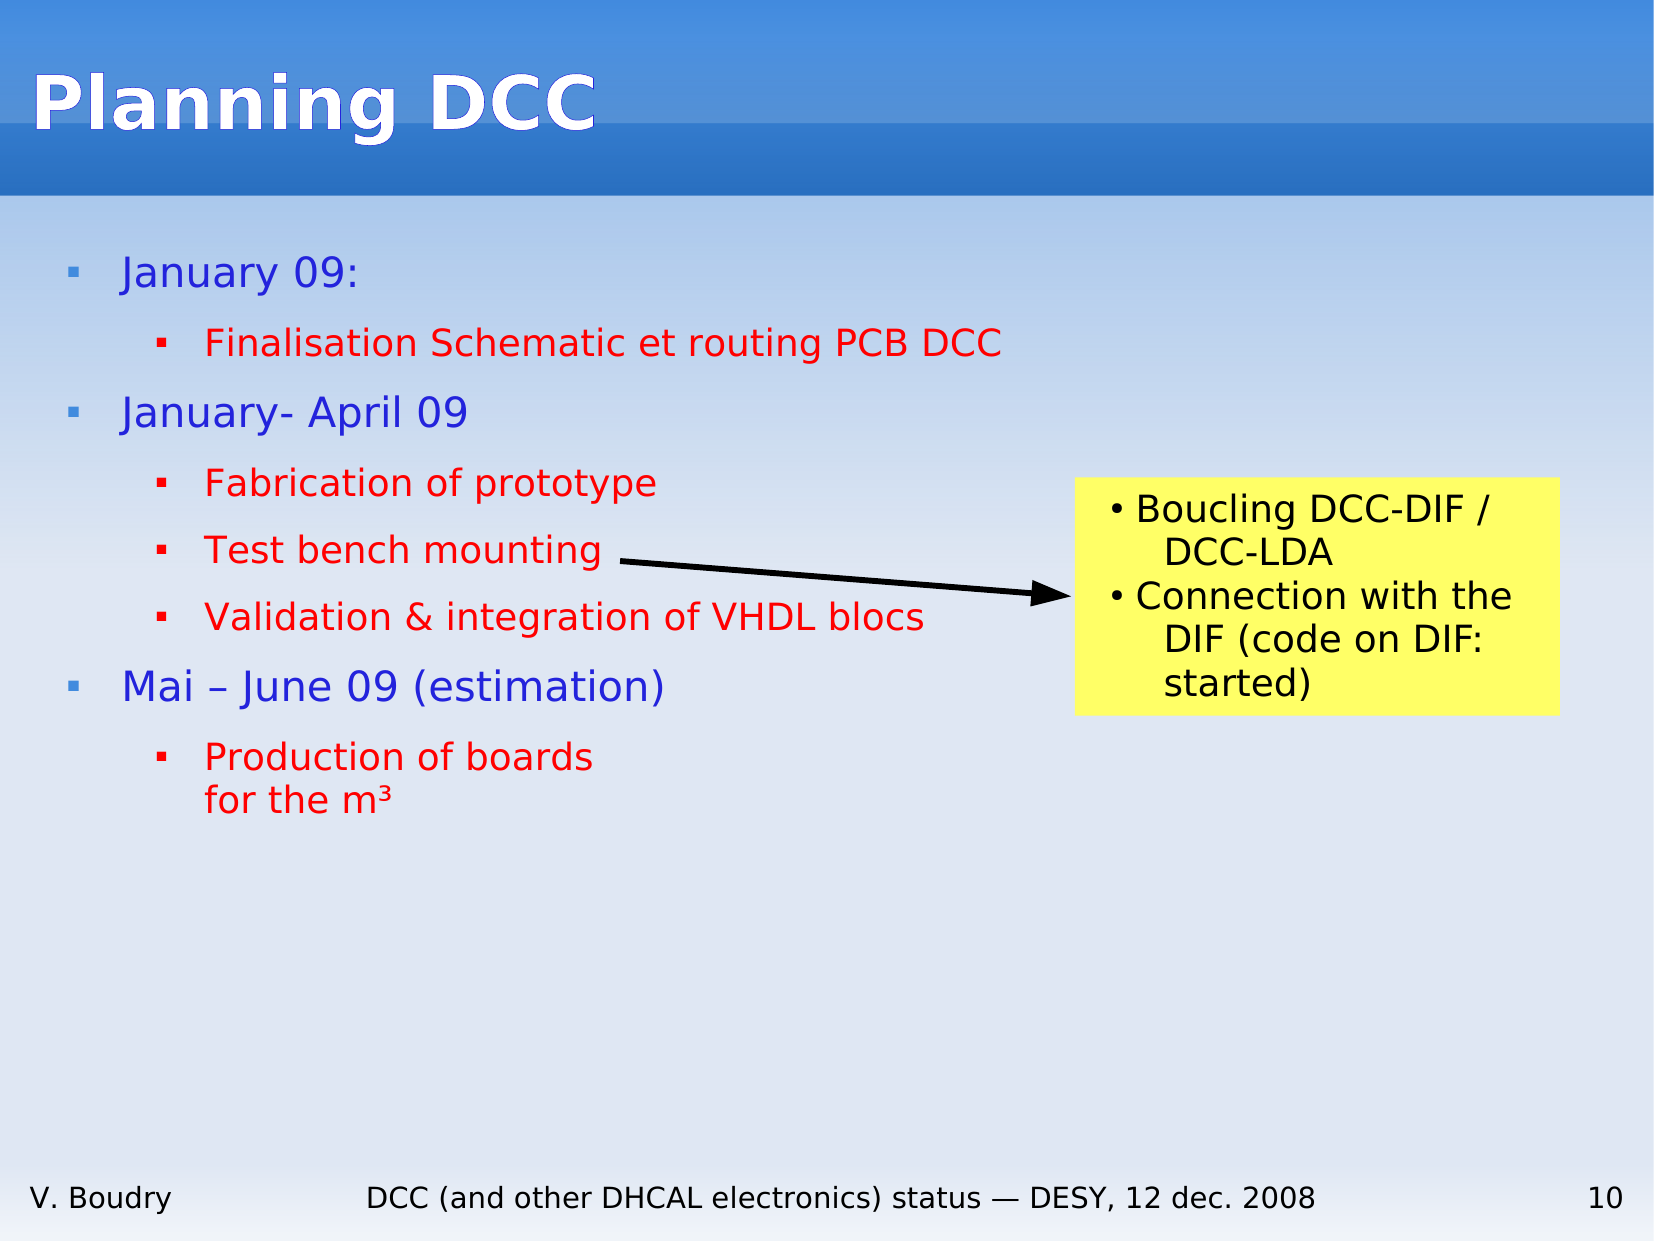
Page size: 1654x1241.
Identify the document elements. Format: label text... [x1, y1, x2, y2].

picture [0, 0, 1654, 1241]
list January 09: Finalisation Schematic et routing PCB DCC January- April 09 Fabrication of prototype Test bench mounting Validation & integration of VHDL blocs Mai – June 09 (estimation) Production of boards for the m³ [50, 248, 1586, 1150]
title Planning DCC [29, 7, 1654, 200]
text_box Boucling DCC-DIF / DCC-LDA Connection with the DIF (code on DIF: started) [1074, 477, 1560, 716]
